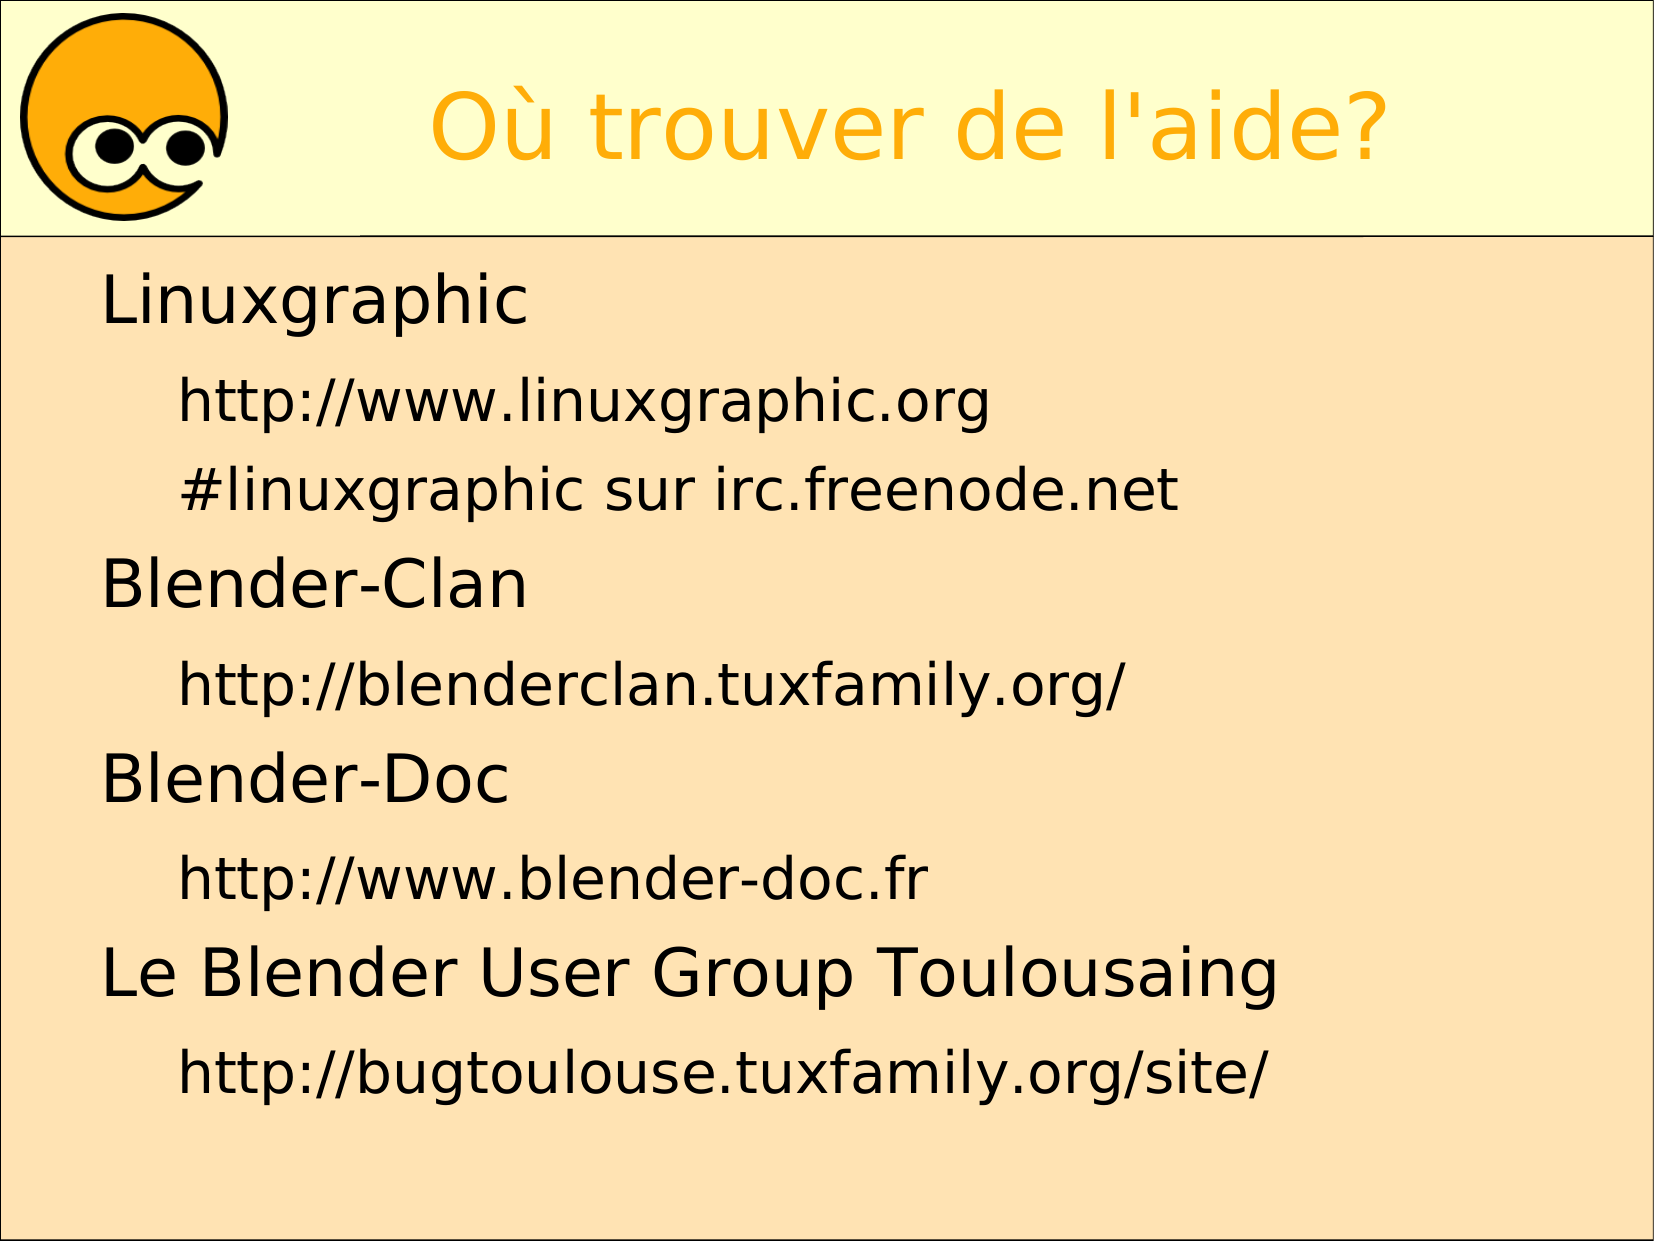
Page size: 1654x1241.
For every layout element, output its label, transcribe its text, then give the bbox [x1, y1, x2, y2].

list Linuxgraphic http://www.linuxgraphic.org #linuxgraphic sur irc.freenode.net Blender-Clan http://blenderclan.tuxfamily.org/ Blender-Doc http://www.blender-doc.fr Le Blender User Group Toulousaing http://bugtoulouse.tuxfamily.org/site/ [82, 262, 1571, 1127]
title Où trouver de l'aide? [252, 49, 1571, 207]
picture [20, 13, 228, 221]
